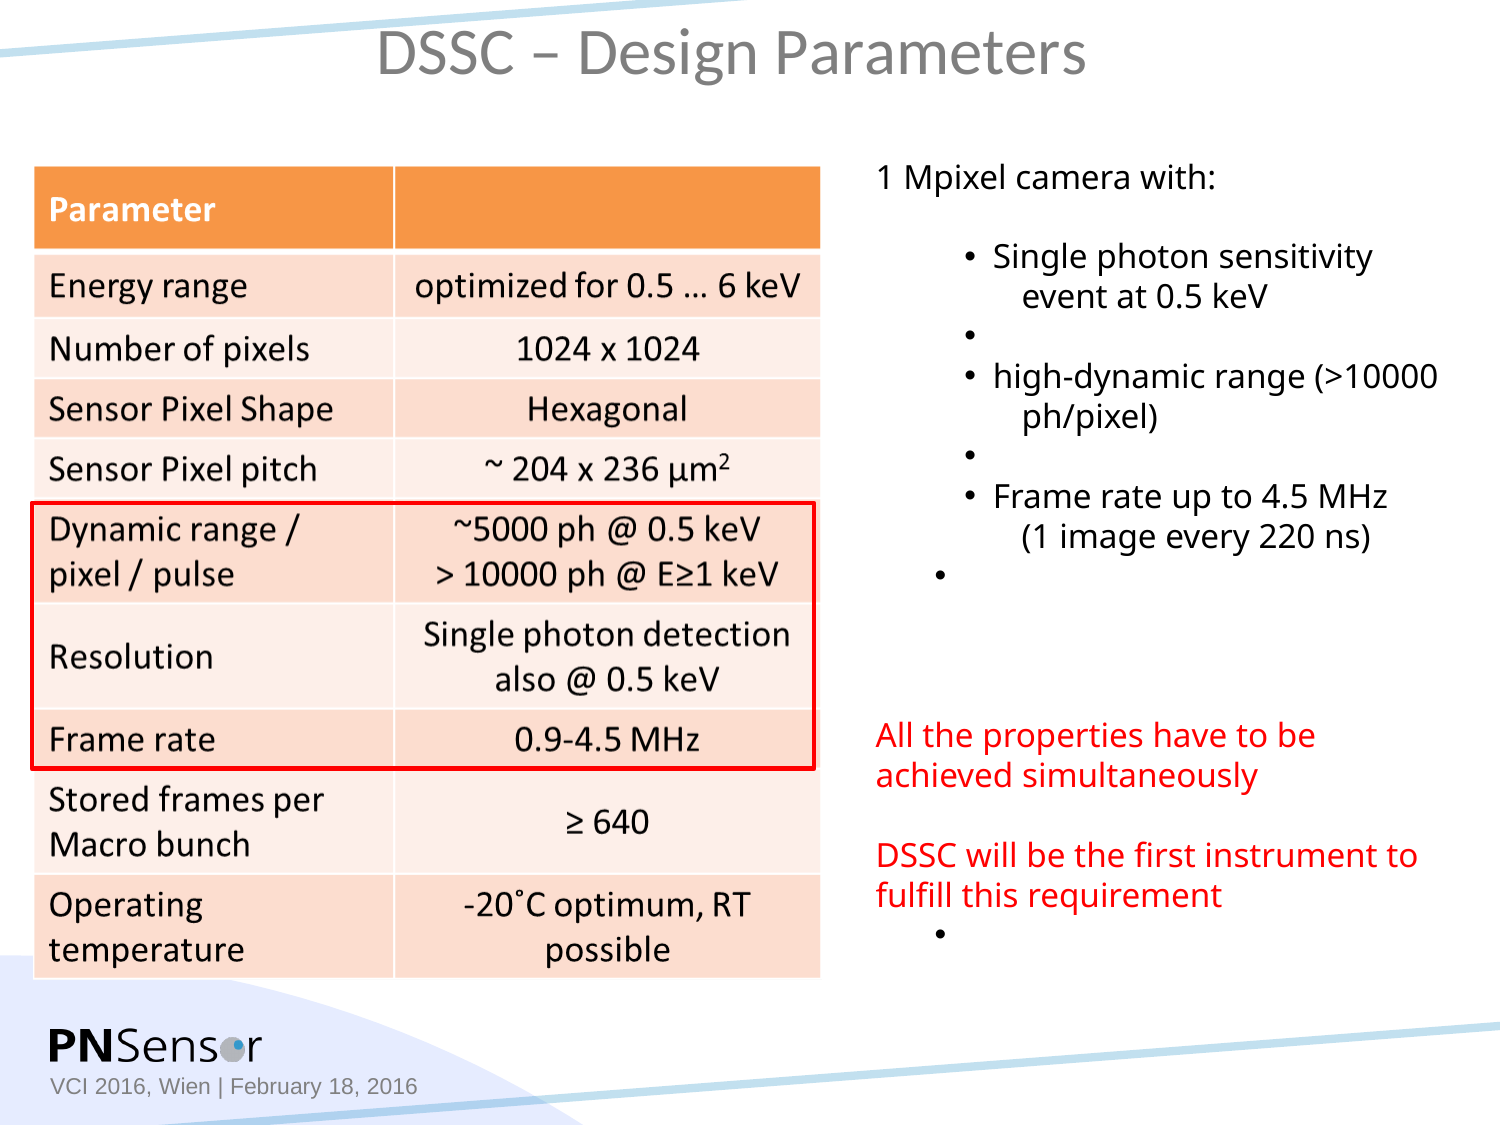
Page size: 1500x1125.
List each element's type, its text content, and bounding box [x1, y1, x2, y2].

title DSSC – Design Parameters [183, 0, 1282, 126]
text_box 1 Mpixel camera with: Single photon sensitivity event at 0.5 keV high-dynamic range (>10000 ph/pixel) Frame rate up to 4.5 MHz (1 image every 220 ns) All the properties have to be achieved simultaneously DSSC will be the first instrument to fulfill this requirement [860, 148, 1457, 1053]
picture [33, 166, 822, 996]
picture [34, 505, 812, 766]
